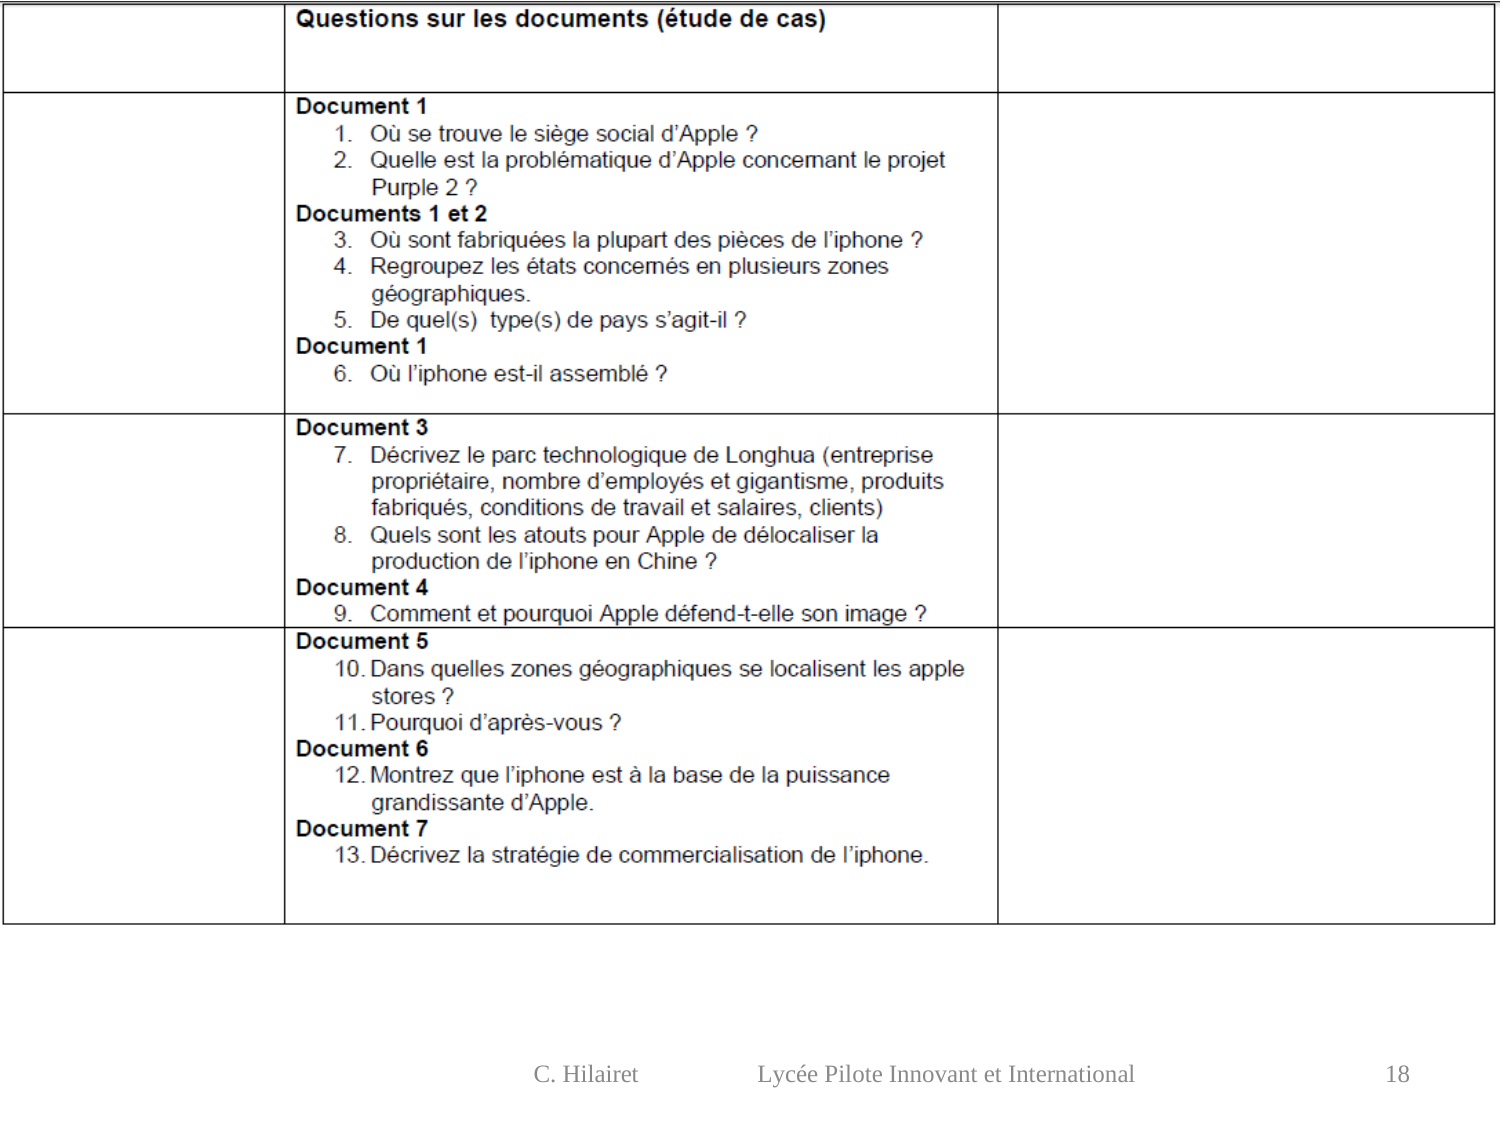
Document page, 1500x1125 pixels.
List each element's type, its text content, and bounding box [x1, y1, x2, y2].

text_box <numéro> [1158, 1042, 1426, 1103]
text_box C. Hilairet Lycée Pilote Innovant et International [512, 1042, 1158, 1103]
picture [0, 1, 1500, 929]
